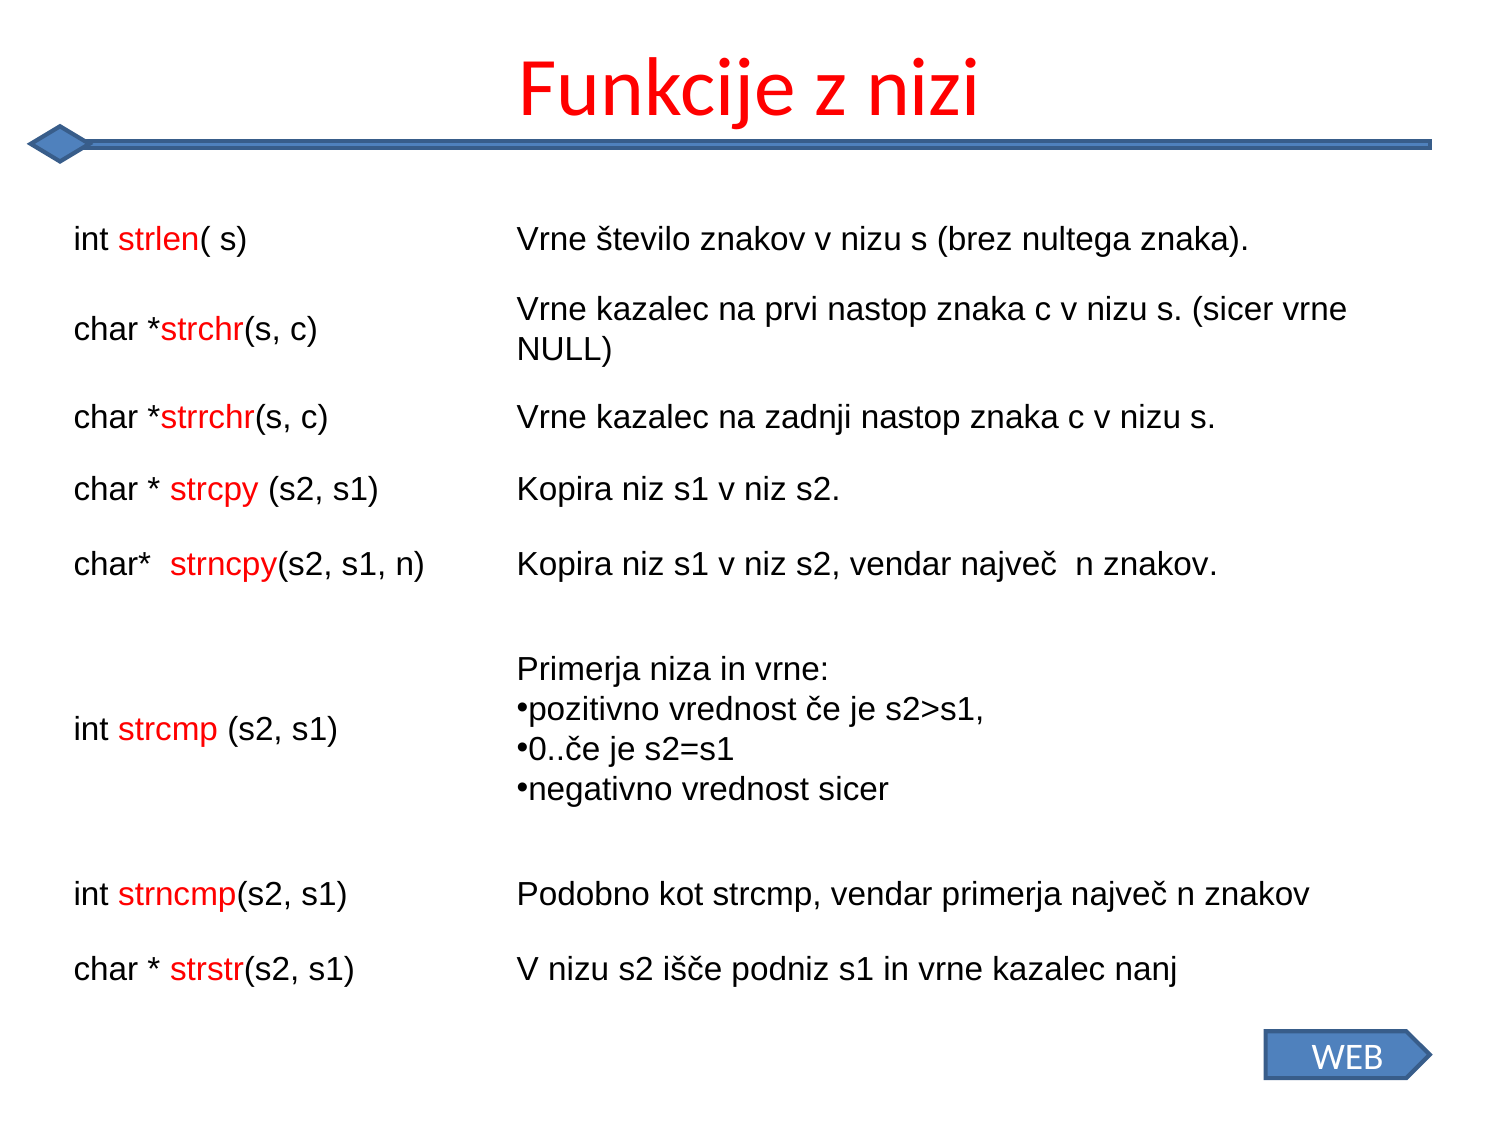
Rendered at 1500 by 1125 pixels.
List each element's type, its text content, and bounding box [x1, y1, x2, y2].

table_cell int strncmp(s2, s1) [59, 855, 502, 930]
table_cell Vrne kazalec na zadnji nastop znaka c v nizu s. [502, 380, 1463, 450]
table_cell char * strcpy (s2, s1) [59, 450, 502, 525]
title Funkcije z nizi [75, 23, 1426, 141]
table_cell Podobno kot strcmp, vendar primerja največ n znakov [502, 855, 1463, 930]
table_cell Kopira niz s1 v niz s2. [502, 450, 1463, 525]
table_cell char * strstr(s2, s1) [59, 930, 502, 1005]
table_cell int strcmp (s2, s1) [59, 600, 502, 855]
table_cell char *strrchr(s, c) [59, 380, 502, 450]
table_cell char* strncpy(s2, s1, n) [59, 525, 502, 600]
table_header int strlen( s) [59, 200, 502, 275]
table_cell V nizu s2 išče podniz s1 in vrne kazalec nanj [502, 930, 1463, 1005]
text_box WEB [1265, 1031, 1430, 1079]
table_cell Kopira niz s1 v niz s2, vendar največ n znakov. [502, 525, 1463, 600]
table_header Vrne število znakov v nizu s (brez nultega znaka). [502, 200, 1463, 275]
table_cell char *strchr(s, c) [59, 275, 502, 380]
table_cell Vrne kazalec na prvi nastop znaka c v nizu s. (sicer vrne NULL) [502, 275, 1463, 380]
table_cell Primerja niza in vrne: pozitivno vrednost če je s2>s1, 0..če je s2=s1 negativno vrednost sicer [502, 600, 1463, 855]
